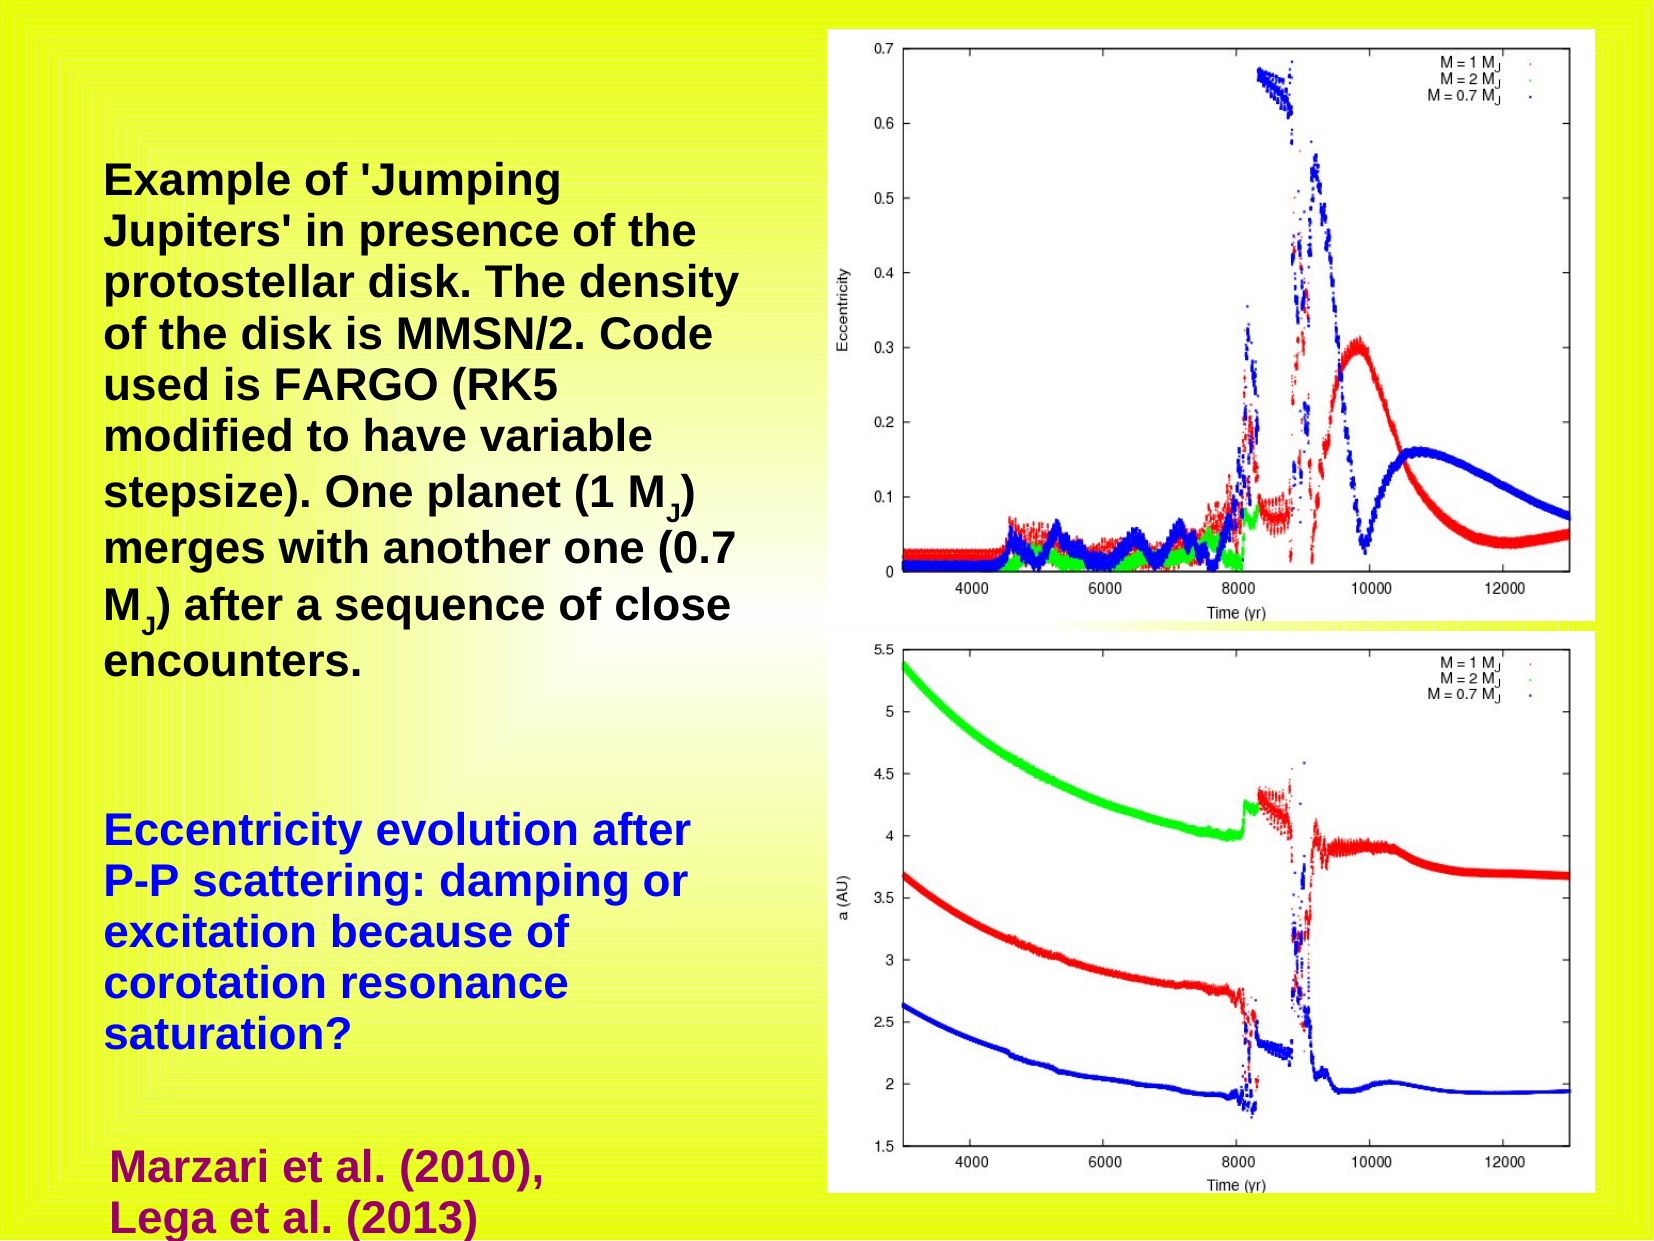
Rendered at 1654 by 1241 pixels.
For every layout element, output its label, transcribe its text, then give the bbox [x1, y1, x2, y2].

picture [827, 631, 1595, 1193]
text_box Eccentricity evolution after P-P scattering: damping or excitation because of corotation resonance saturation? [88, 797, 739, 1068]
text_box Example of 'Jumping Jupiters' in presence of the protostellar disk. The density of the disk is MMSN/2. Code used is FARGO (RK5 modified to have variable stepsize). One planet (1 MJ) merges with another one (0.7 MJ) after a sequence of close encounters. [88, 147, 768, 857]
text_box Marzari et al. (2010), Lega et al. (2013) [94, 1133, 603, 1241]
picture [827, 29, 1595, 621]
